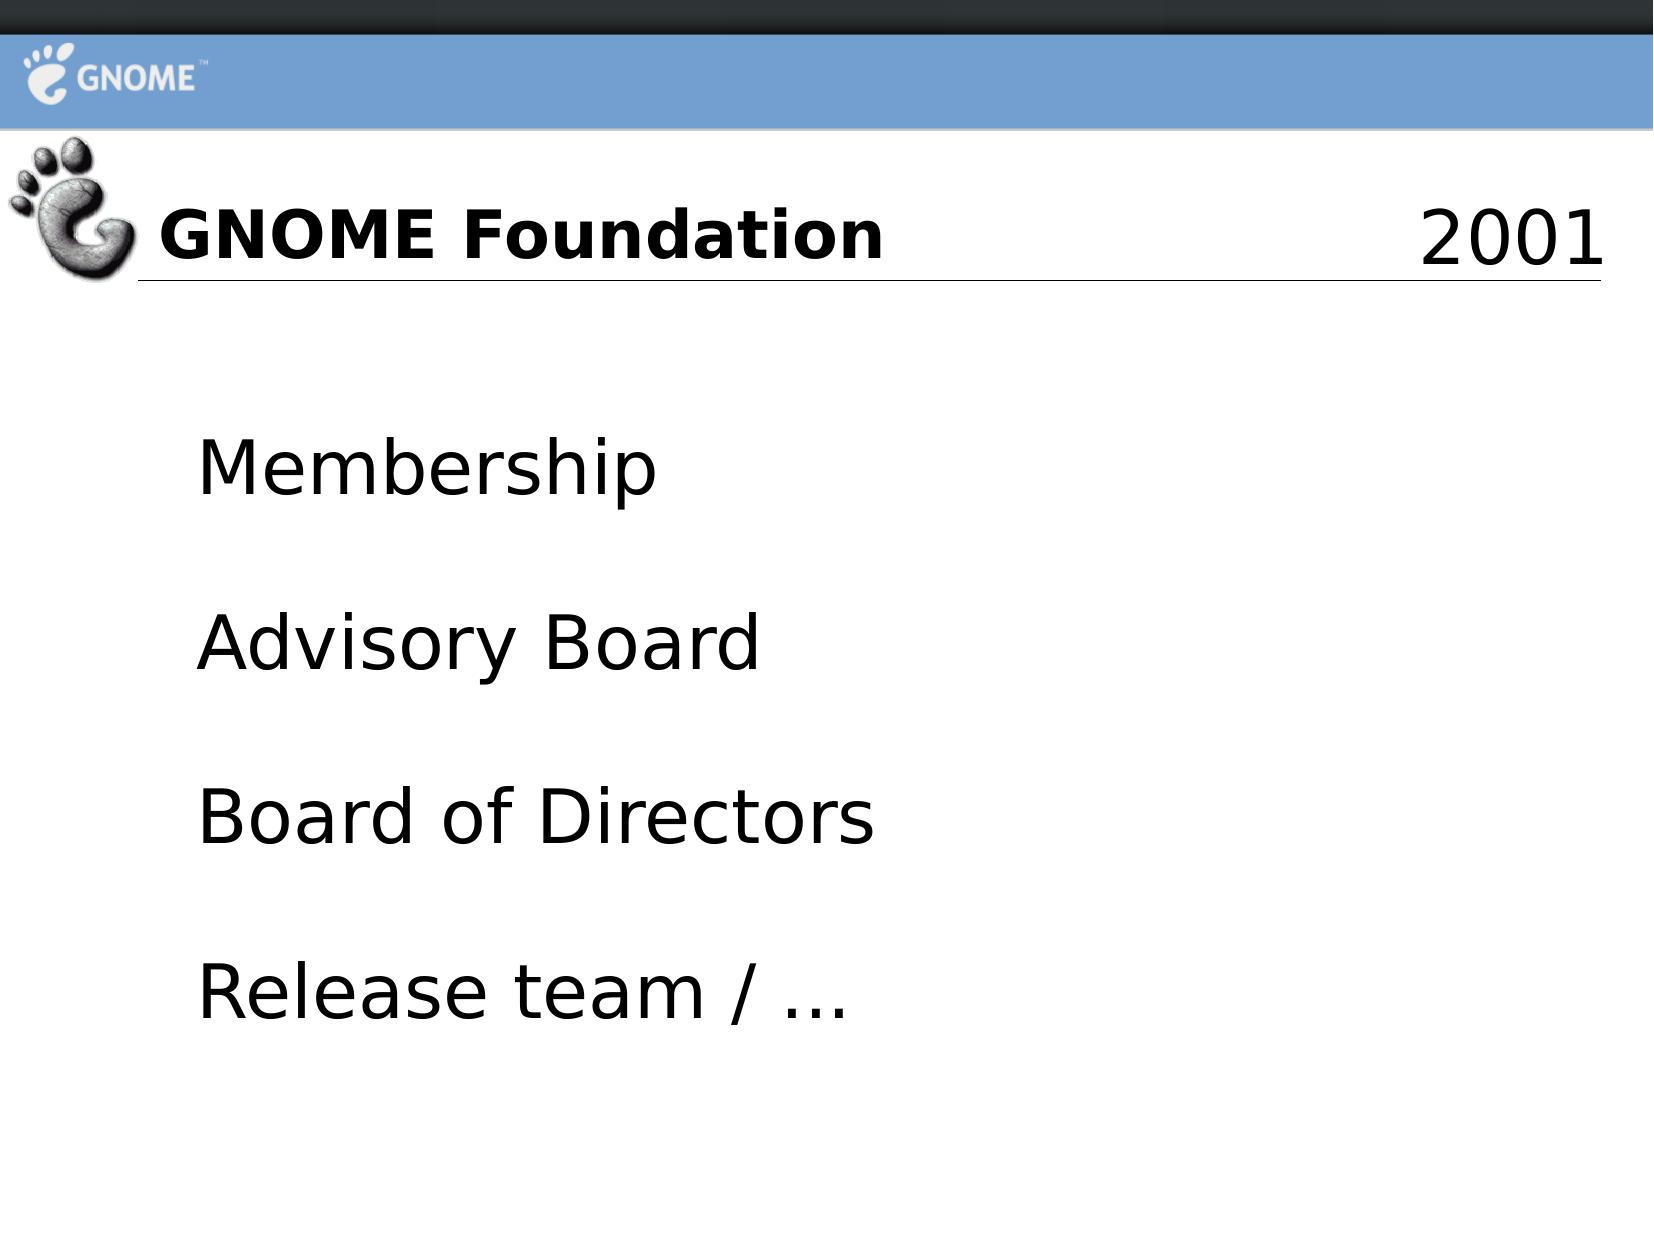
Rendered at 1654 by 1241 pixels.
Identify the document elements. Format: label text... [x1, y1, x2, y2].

text_box GNOME Foundation [144, 189, 1307, 283]
text_box Membership Advisory Board Board of Directors Release team / ... [158, 330, 1584, 957]
text_box 2001 [1403, 187, 1654, 290]
picture [0, 0, 1653, 131]
picture [0, 135, 140, 301]
